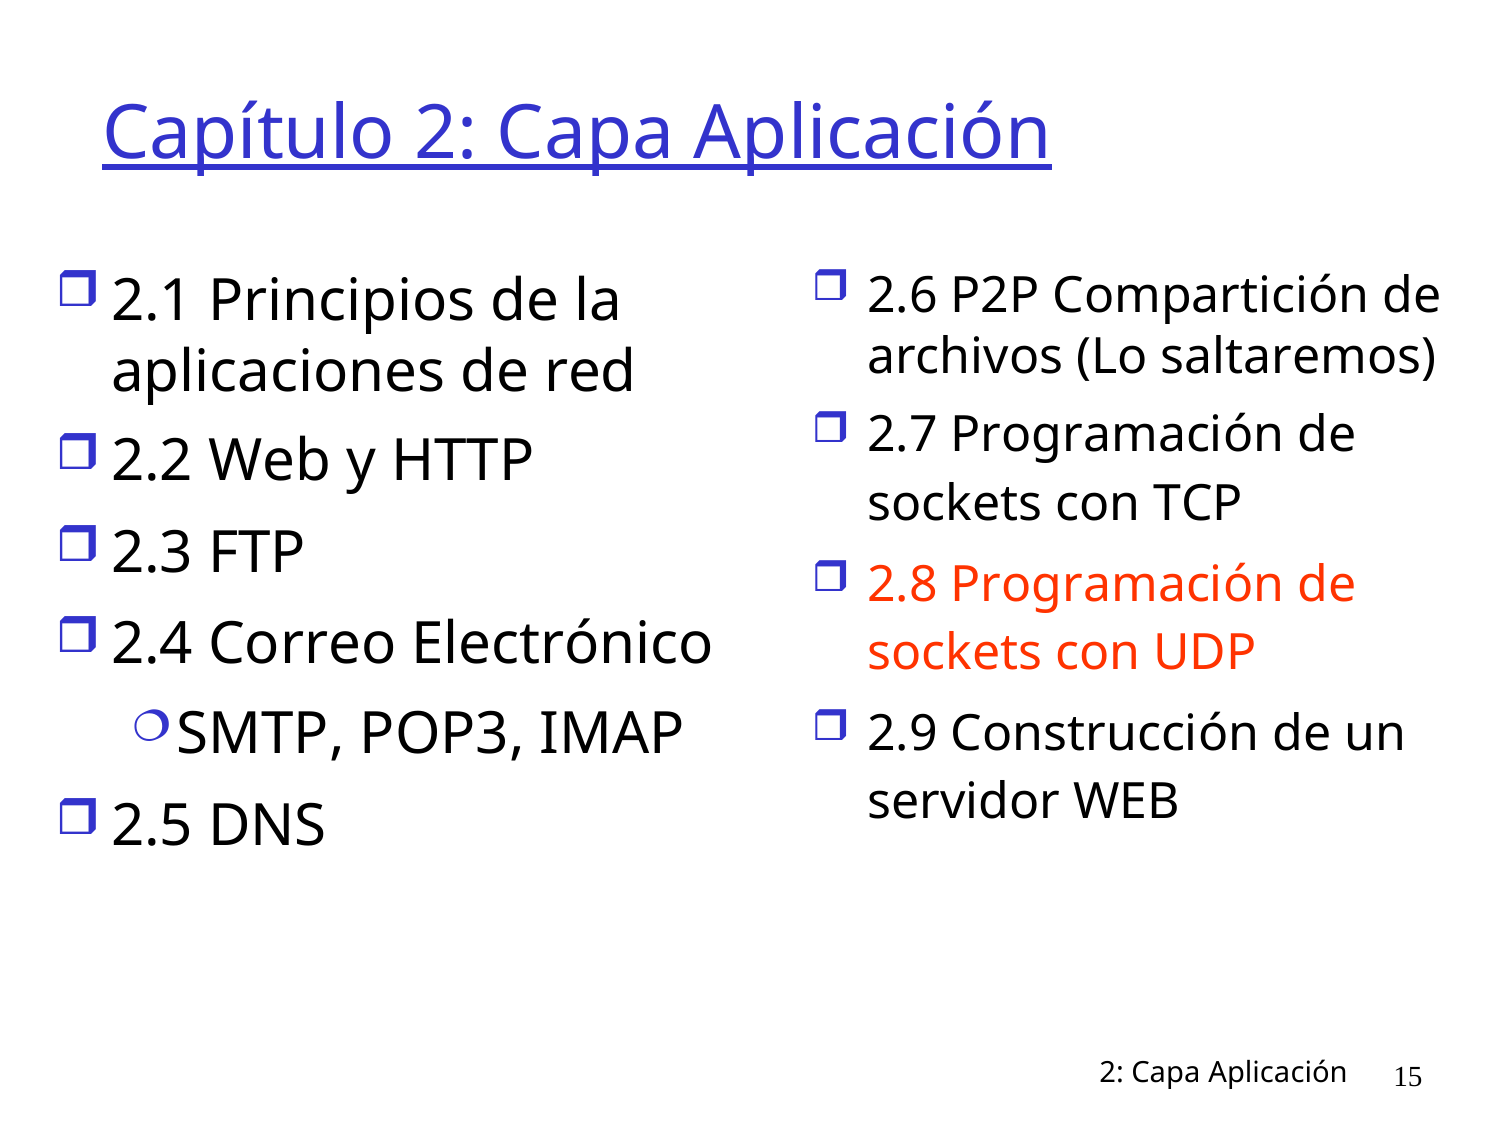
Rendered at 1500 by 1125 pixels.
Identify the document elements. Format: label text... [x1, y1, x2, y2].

list 2.6 P2P Compartición de archivos (Lo saltaremos)‏ 2.7 Programación de sockets con TCP 2.8 Programación de sockets con UDP 2.9 Construcción de un servidor WEB [797, 255, 1463, 1019]
title Capítulo 2: Capa Aplicación [87, 37, 1363, 225]
list 2.1 Principios de la aplicaciones de red 2.2 Web y HTTP 2.3 FTP 2.4 Correo Electrónico SMTP, POP3, IMAP 2.5 DNS [41, 255, 750, 995]
